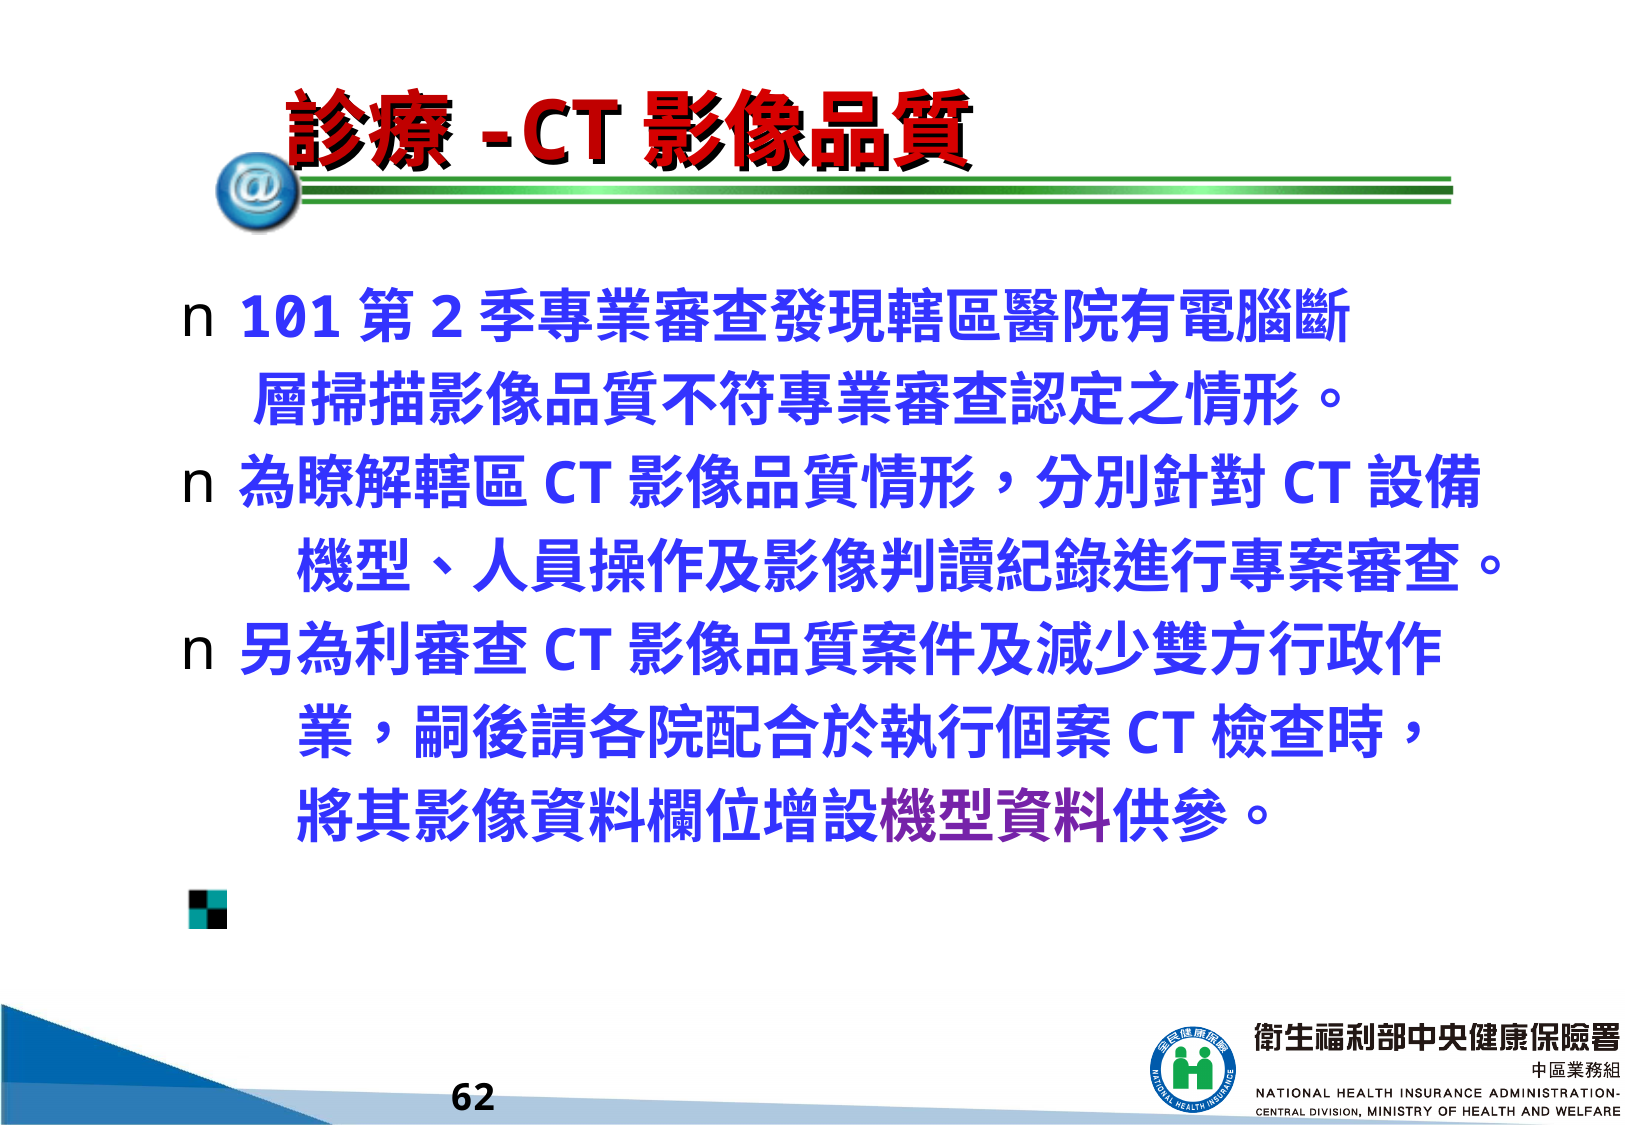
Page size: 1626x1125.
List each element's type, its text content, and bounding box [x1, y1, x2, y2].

text_box [268, 79, 1625, 268]
text_box [435, 1065, 815, 1125]
title 診療-CT影像品質 [268, 32, 1440, 221]
list 101第2季專業審查發現轄區醫院有電腦斷 層掃描影像品質不符專業審查認定之情形。 為瞭解轄區CT影像品質情形，分別針對CT設備機型、人員操作及影像判讀紀錄進行專案審查。 另為利審查CT影像品質案件及減少雙方行政作業，嗣後請各院配合於執行個案CT檢查時，將其影像資料欄位增設機型資料供參。 [165, 257, 1499, 997]
